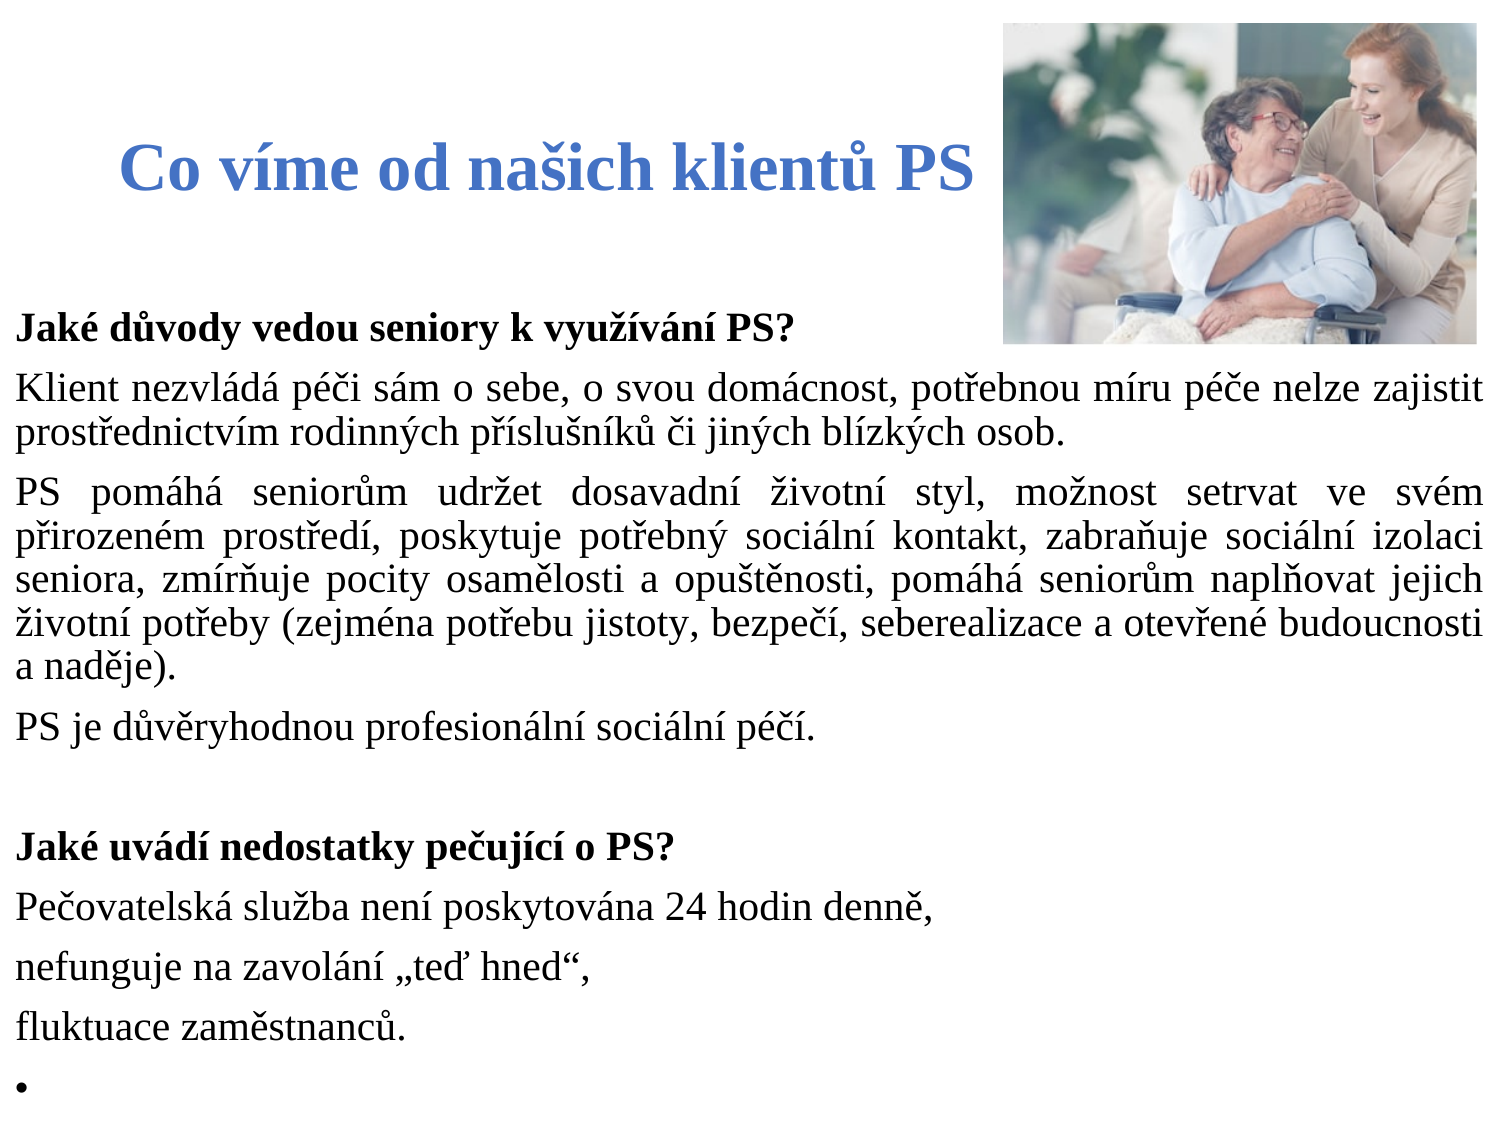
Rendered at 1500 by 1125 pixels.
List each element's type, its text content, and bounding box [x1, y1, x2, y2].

title Co víme od našich klientů PS [103, 59, 1003, 278]
picture [1003, 21, 1477, 347]
list Jaké důvody vedou seniory k využívání PS? Klient nezvládá péči sám o sebe, o svou domácnost, potřebnou míru péče nelze zajistit prostřednictvím rodinných příslušníků či jiných blízkých osob. PS pomáhá seniorům udržet dosavadní životní styl, možnost setrvat ve svém přirozeném prostředí, poskytuje potřebný sociální kontakt, zabraňuje sociální izolaci seniora, zmírňuje pocity osamělosti a opuštěnosti, pomáhá seniorům naplňovat jejich životní potřeby (zejména potřebu jistoty, bezpečí, seberealizace a otevřené budoucnosti a naděje). PS je důvěryhodnou profesionální sociální péčí. Jaké uvádí nedostatky pečující o PS? Pečovatelská služba není poskytována 24 hodin denně, nefunguje na zavolání „teď hned“, fluktuace zaměstnanců. [0, 299, 1500, 1125]
